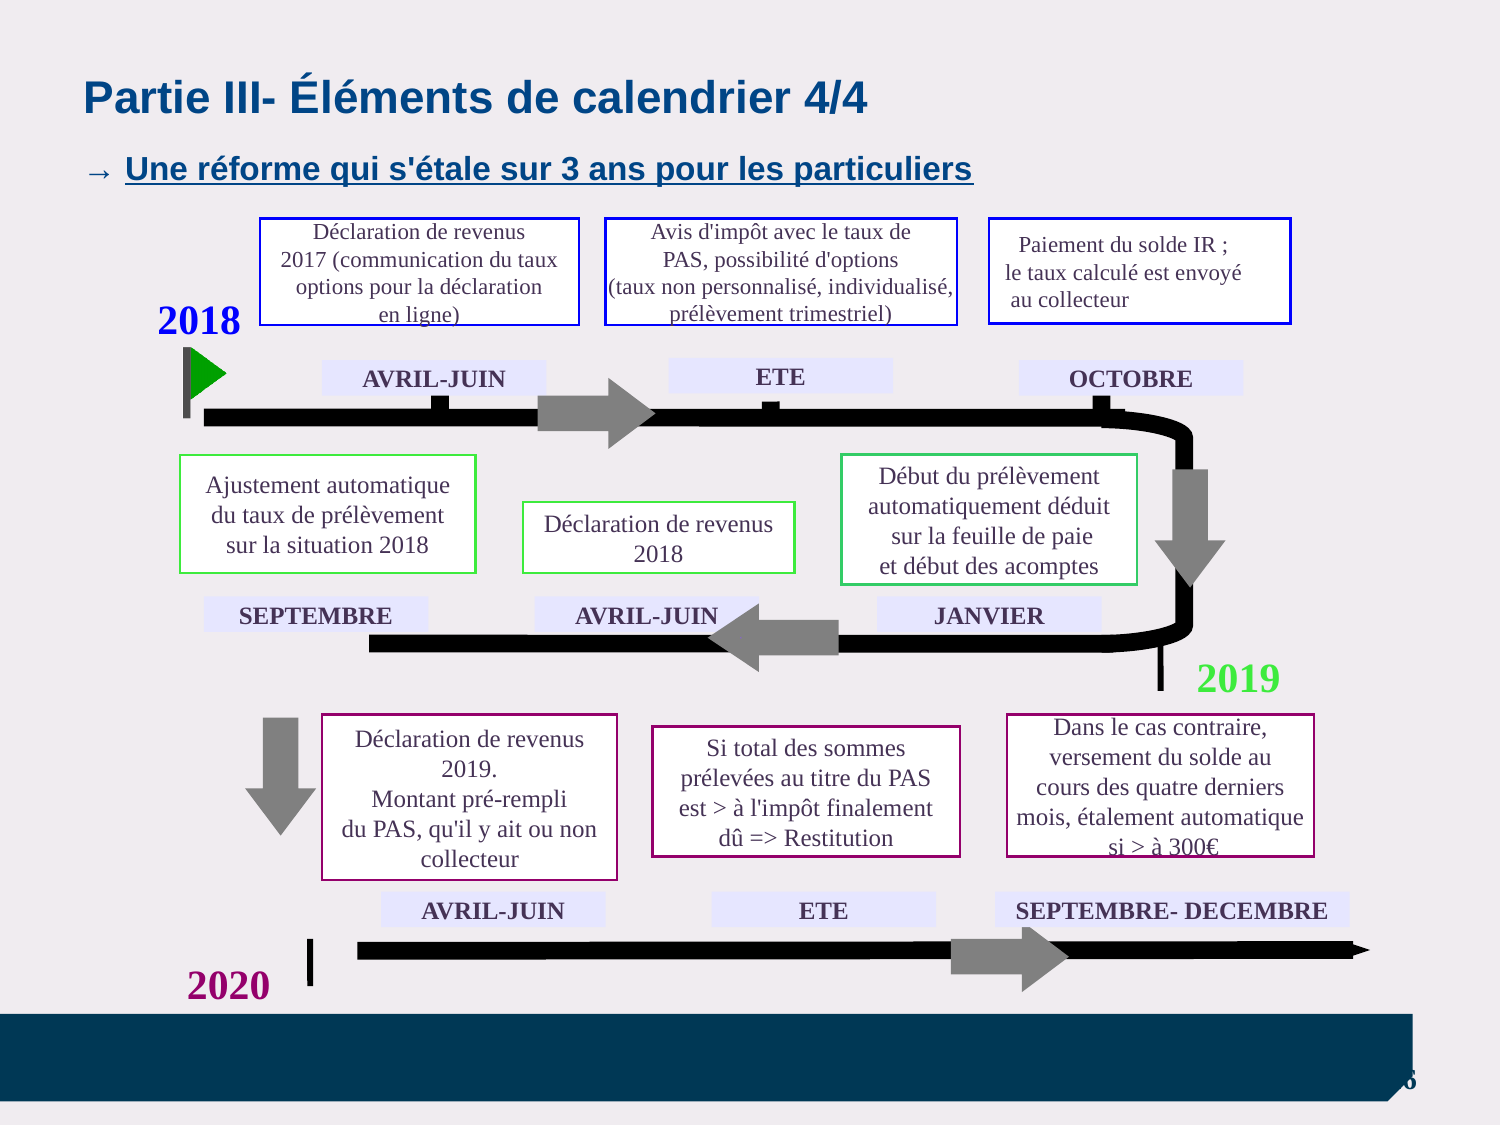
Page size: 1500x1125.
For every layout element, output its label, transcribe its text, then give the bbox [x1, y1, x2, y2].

text_box [0, 1013, 1413, 1102]
list → Une réforme qui s'étale sur 3 ans pour les particuliers [82, 147, 1418, 975]
title Partie III- Éléments de calendrier 4/4 [83, 42, 1400, 147]
text_box 2020 [159, 975, 299, 1022]
